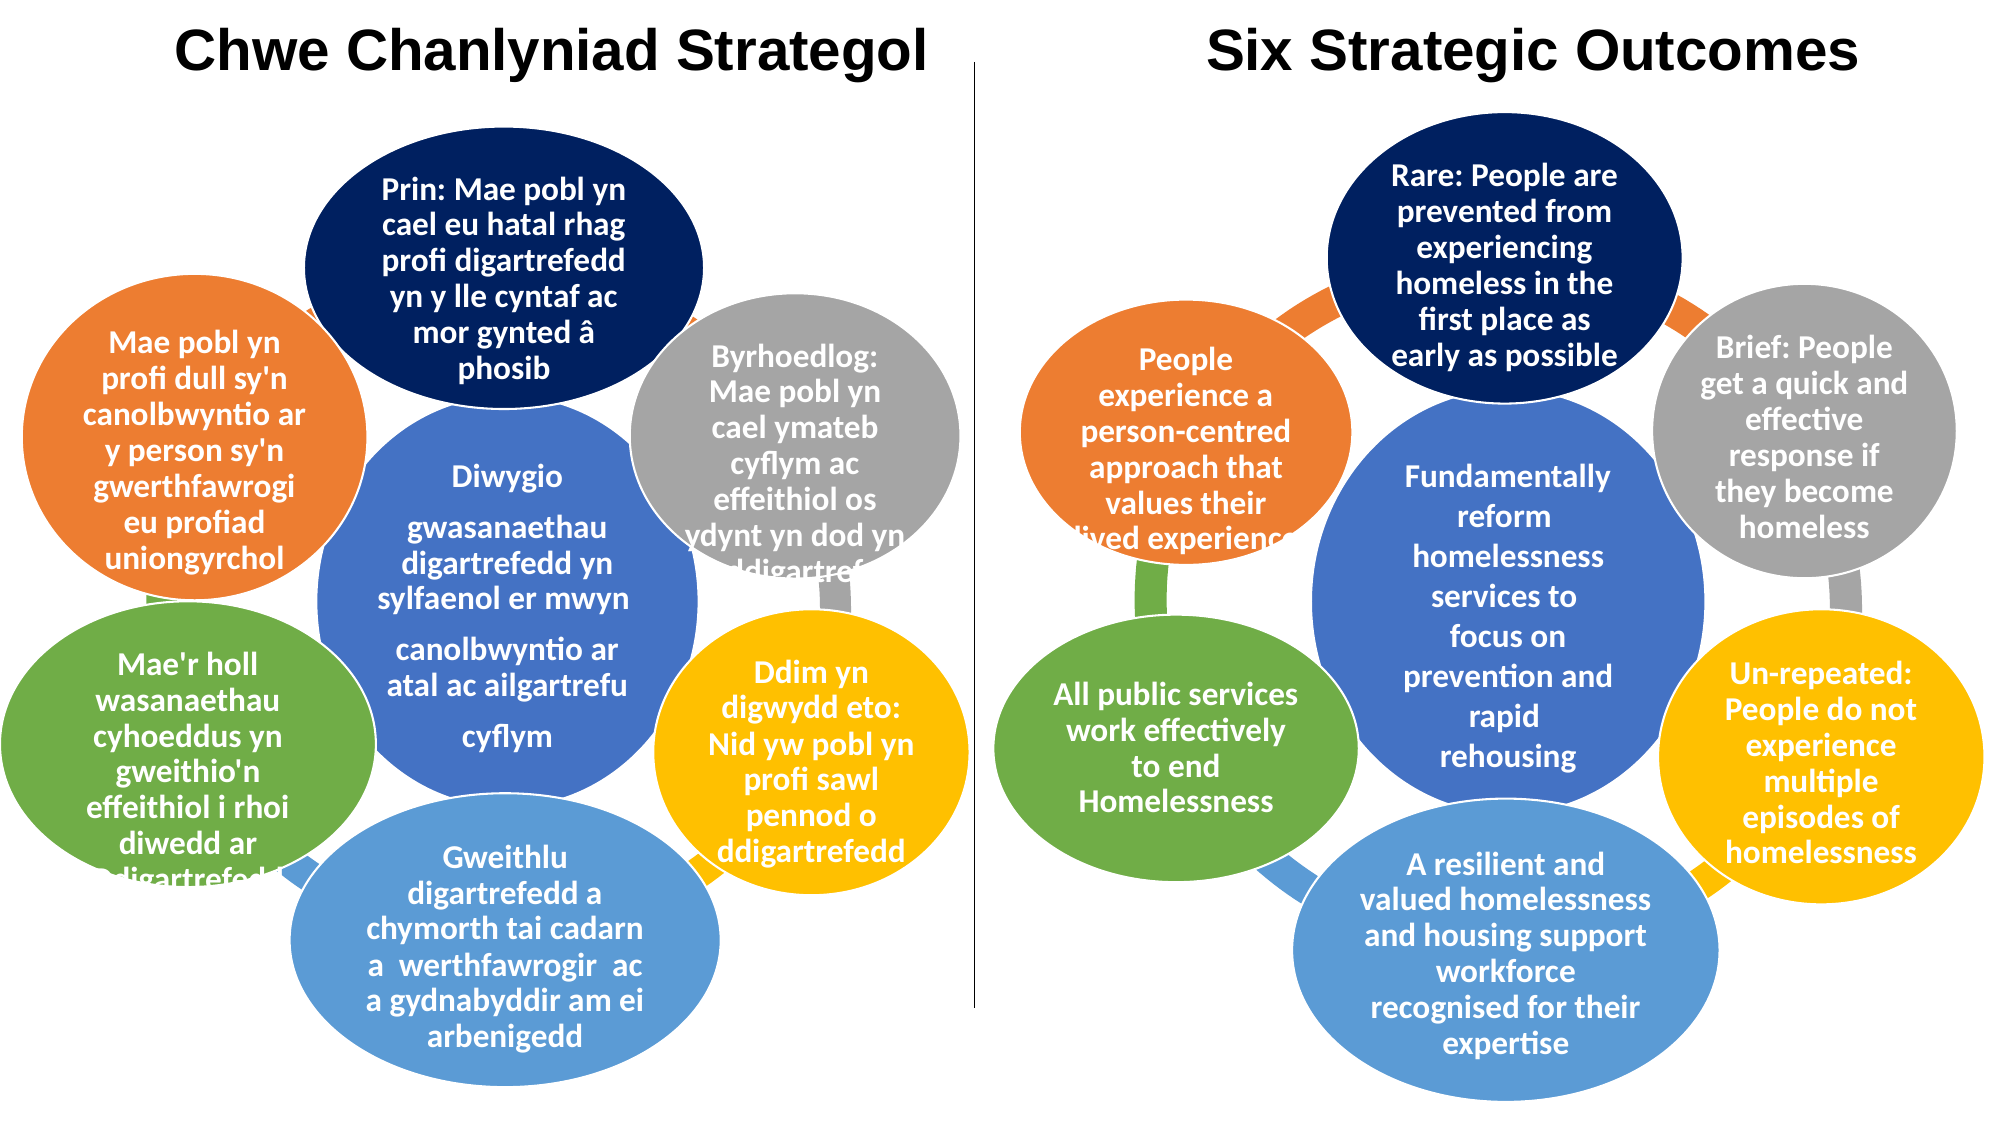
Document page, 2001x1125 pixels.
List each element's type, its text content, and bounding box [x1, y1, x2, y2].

text_box Mae pobl yn profi dull sy'n canolbwyntio ar y person sy'n gwerthfawrogi eu profiad uniongyrchol [21, 273, 368, 601]
text_box Prin: Mae pobl yn cael eu hatal rhag profi digartrefedd yn y lle cyntaf ac mor gynted â phosib [303, 197, 705, 410]
text_box Brief: People get a quick and effective response if they become homeless [1652, 283, 1957, 579]
text_box People experience a person-centred approach that values their lived experience [1019, 299, 1353, 565]
text_box Gweithlu digartrefedd a chymorth tai cadarn a werthfawrogir ac a gydnabyddir am ei arbenigedd [289, 793, 721, 1088]
text_box [1689, 861, 1732, 898]
text_box [1275, 286, 1341, 338]
text_box Byrhoedlog: Mae pobl yn cael ymateb cyflym ac effeithiol os ydynt yn dod yn ddigartref [629, 293, 961, 579]
text_box [146, 595, 178, 604]
text_box [282, 855, 320, 890]
text_box [818, 575, 852, 613]
text_box Mae'r holl wasanaethau cyhoeddus yn gweithio'n effeithiol i rhoi diwedd ar Ddigartrefedd [0, 601, 376, 888]
text_box Ddim yn digwydd eto: Nid yw pobl yn profi sawl pennod o ddigartrefedd [653, 609, 970, 896]
text_box [1134, 560, 1169, 617]
text_box A resilient and valued homelessness and housing support workforce recognised for their expertise [1292, 798, 1720, 1102]
text_box All public services work effectively to end Homelessness [993, 614, 1359, 883]
text_box [1828, 569, 1863, 613]
text_box [305, 307, 318, 321]
text_box [1664, 295, 1710, 338]
text_box Diwygio gwasanaethau digartrefedd yn sylfaenol er mwyn canolbwyntio ar atal ac ailgartrefu cyflym [316, 403, 699, 798]
text_box Chwe Chanlyniad Strategol [159, 4, 1015, 197]
text_box Un-repeated: People do not experience multiple episodes of homelessness [1658, 609, 1985, 905]
text_box Six Strategic Outcomes [1190, 4, 2000, 137]
text_box [1256, 855, 1318, 904]
text_box Fundamentally reform homelessness services to focus on prevention and rapid rehousing [1310, 397, 1706, 805]
text_box [688, 853, 724, 886]
text_box [687, 316, 698, 327]
text_box Rare: People are prevented from experiencing homeless in the first place as early as possible [1326, 137, 1683, 404]
